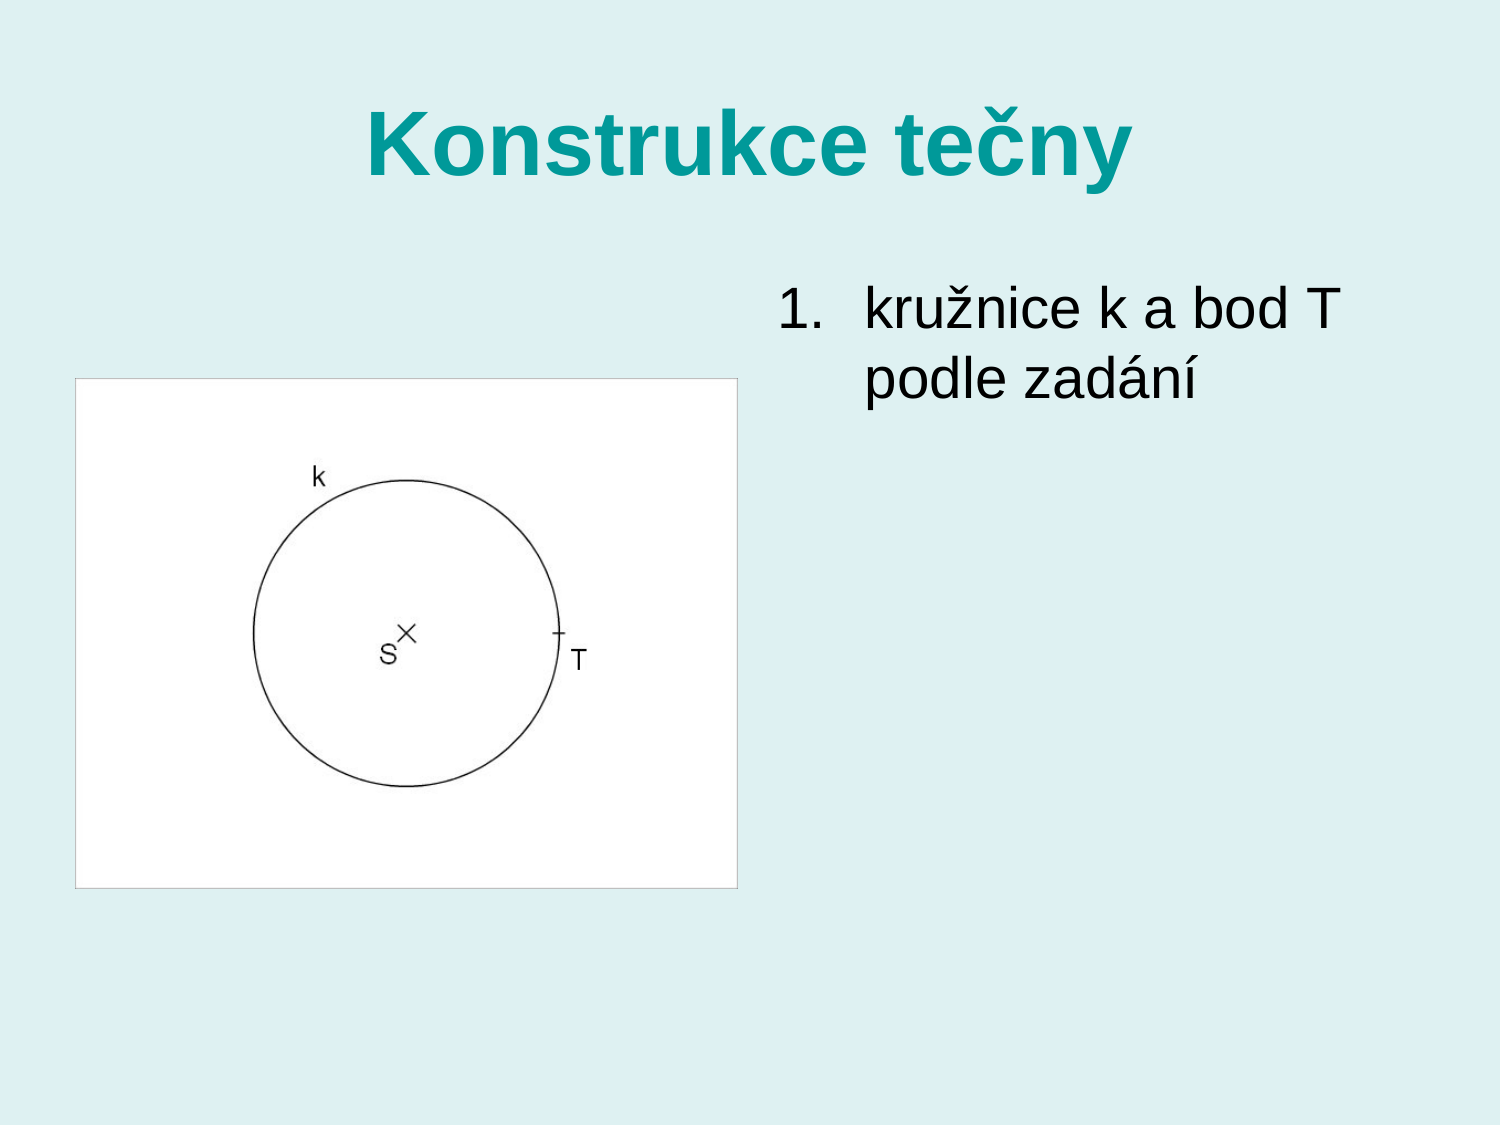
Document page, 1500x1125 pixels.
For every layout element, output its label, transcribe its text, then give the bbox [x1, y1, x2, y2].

list kružnice k a bod T podle zadání [762, 262, 1426, 1006]
title Konstrukce tečny [75, 45, 1426, 233]
picture [75, 378, 738, 889]
